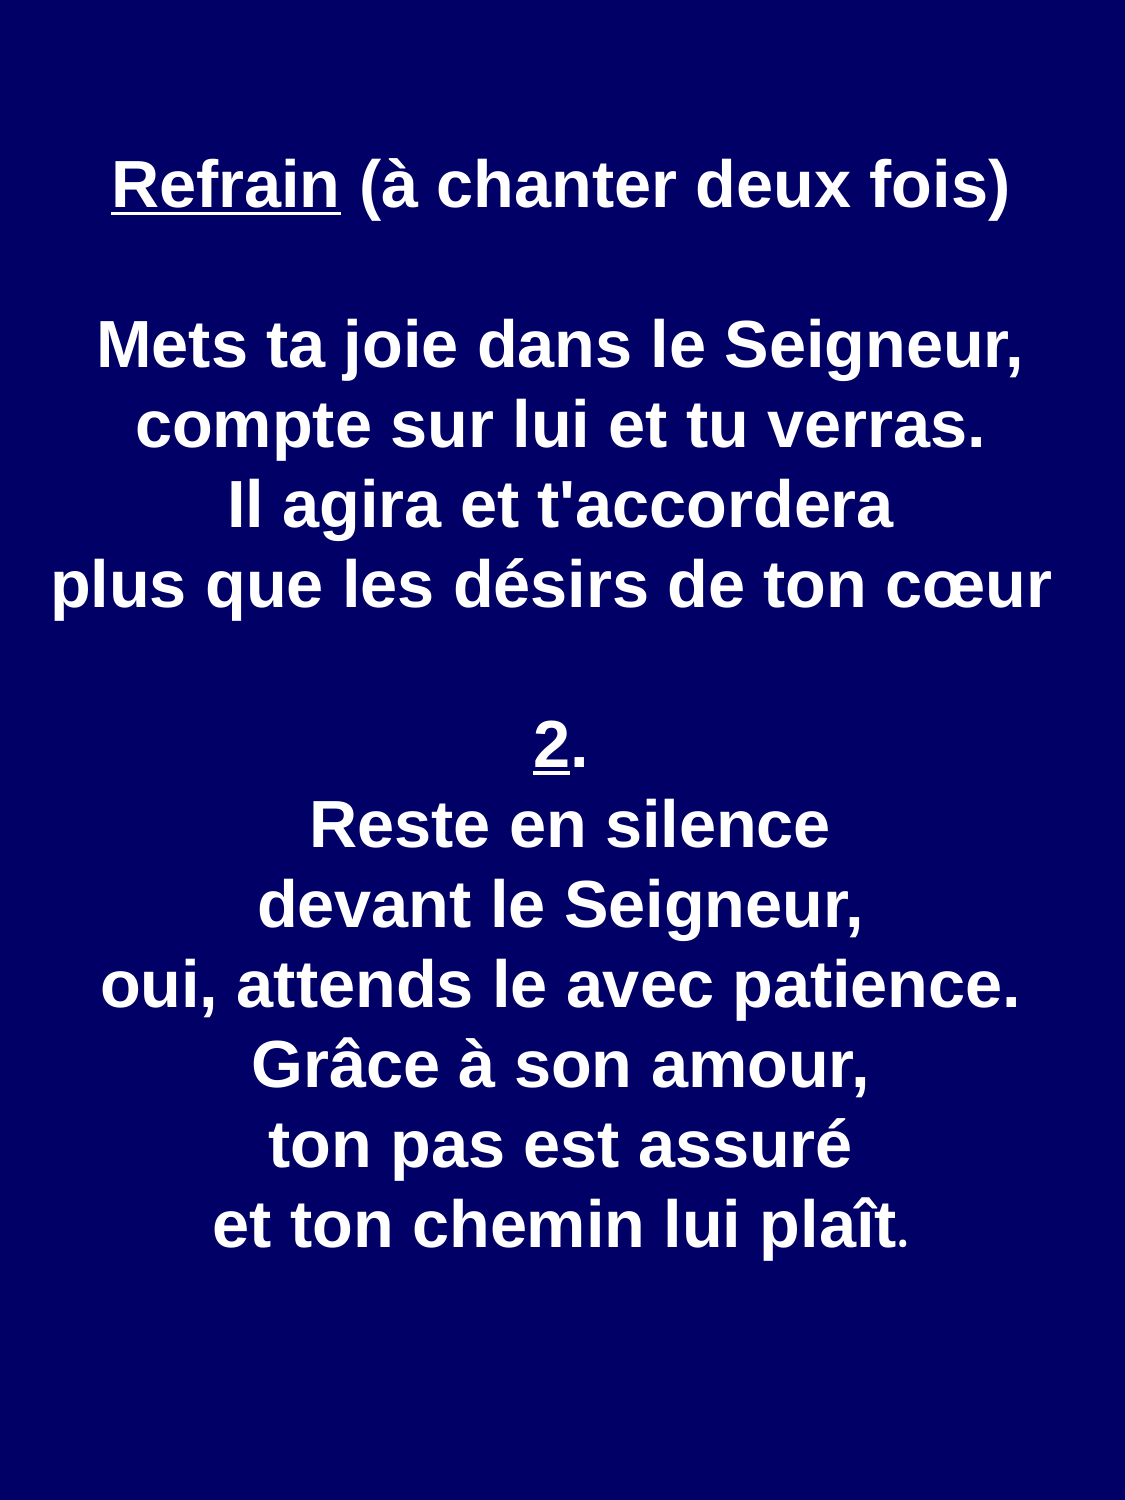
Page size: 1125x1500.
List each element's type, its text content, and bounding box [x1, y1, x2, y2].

text_box Refrain (à chanter deux fois) Mets ta joie dans le Seigneur, compte sur lui et tu verras. Il agira et t'accordera plus que les désirs de ton cœur 2. Reste en silence devant le Seigneur, oui, attends le avec patience. Grâce à son amour, ton pas est assuré et ton chemin lui plaît. [23, 88, 1099, 1423]
